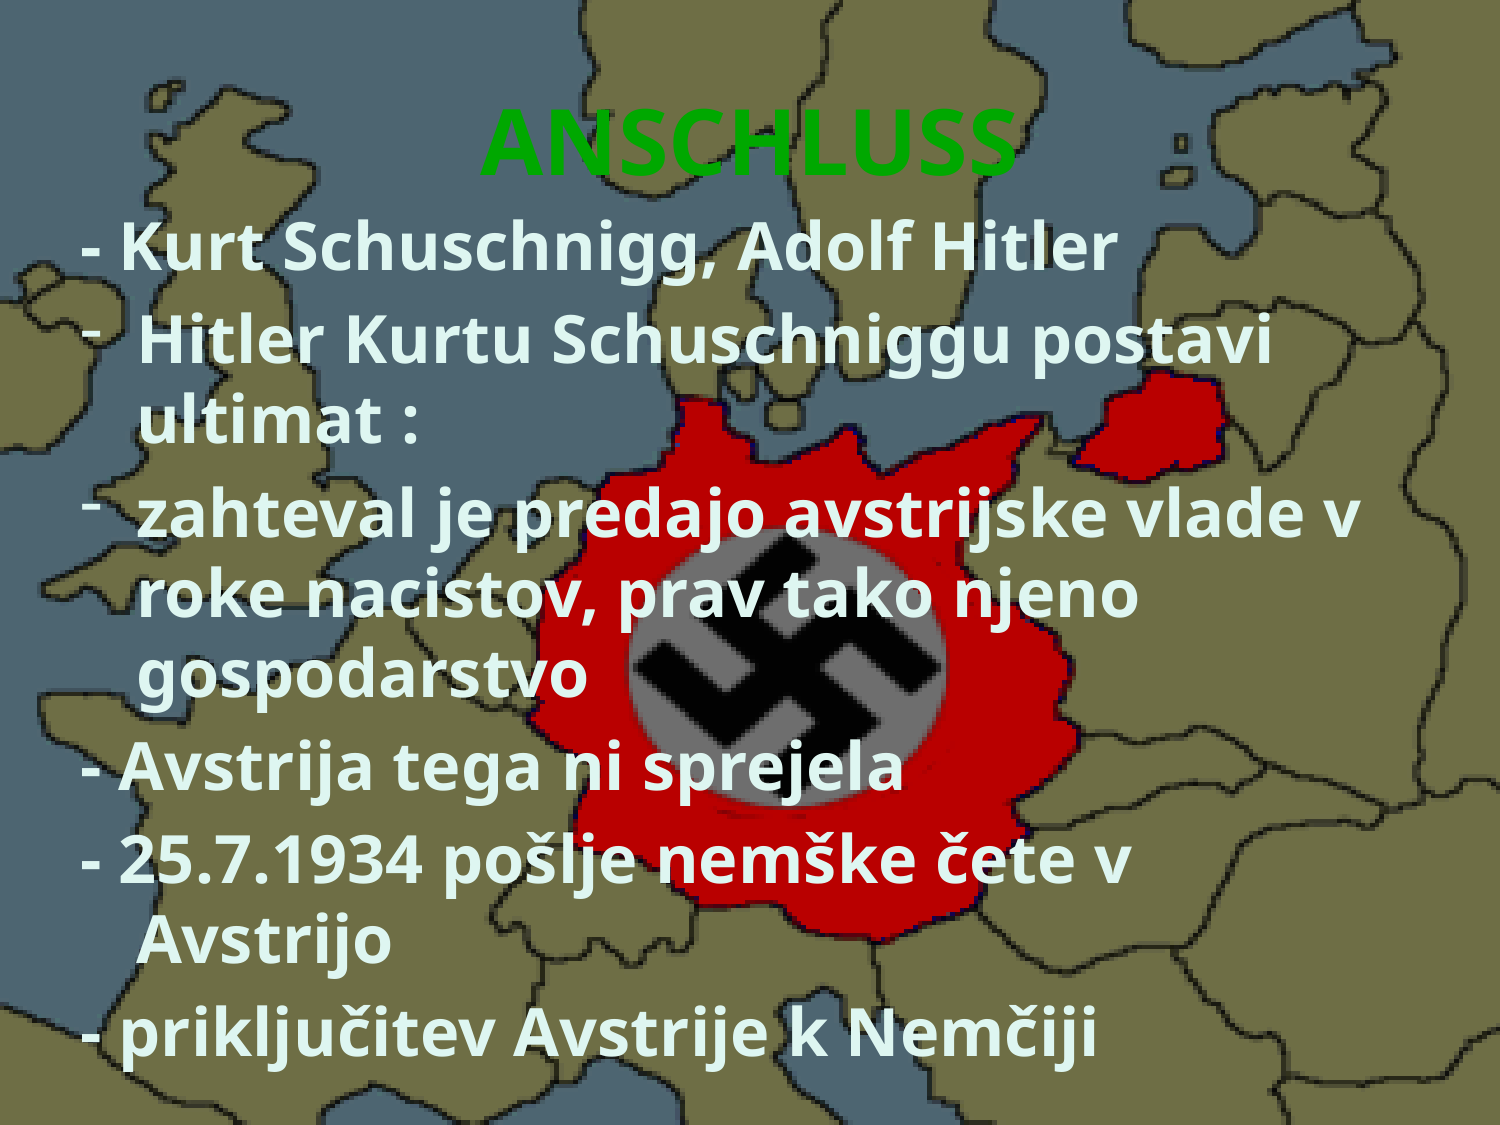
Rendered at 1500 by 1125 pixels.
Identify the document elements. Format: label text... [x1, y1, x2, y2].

title ANSCHLUSS [75, 45, 1425, 233]
list - Kurt Schuschnigg, Adolf Hitler Hitler Kurtu Schuschniggu postavi ultimat : zahteval je predajo avstrijske vlade v roke nacistov, prav tako njeno gospodarstvo - Avstrija tega ni sprejela - 25.7.1934 pošlje nemške čete v Avstrijo - priključitev Avstrije k Nemčiji [64, 196, 1415, 939]
picture [0, 0, 1500, 1125]
